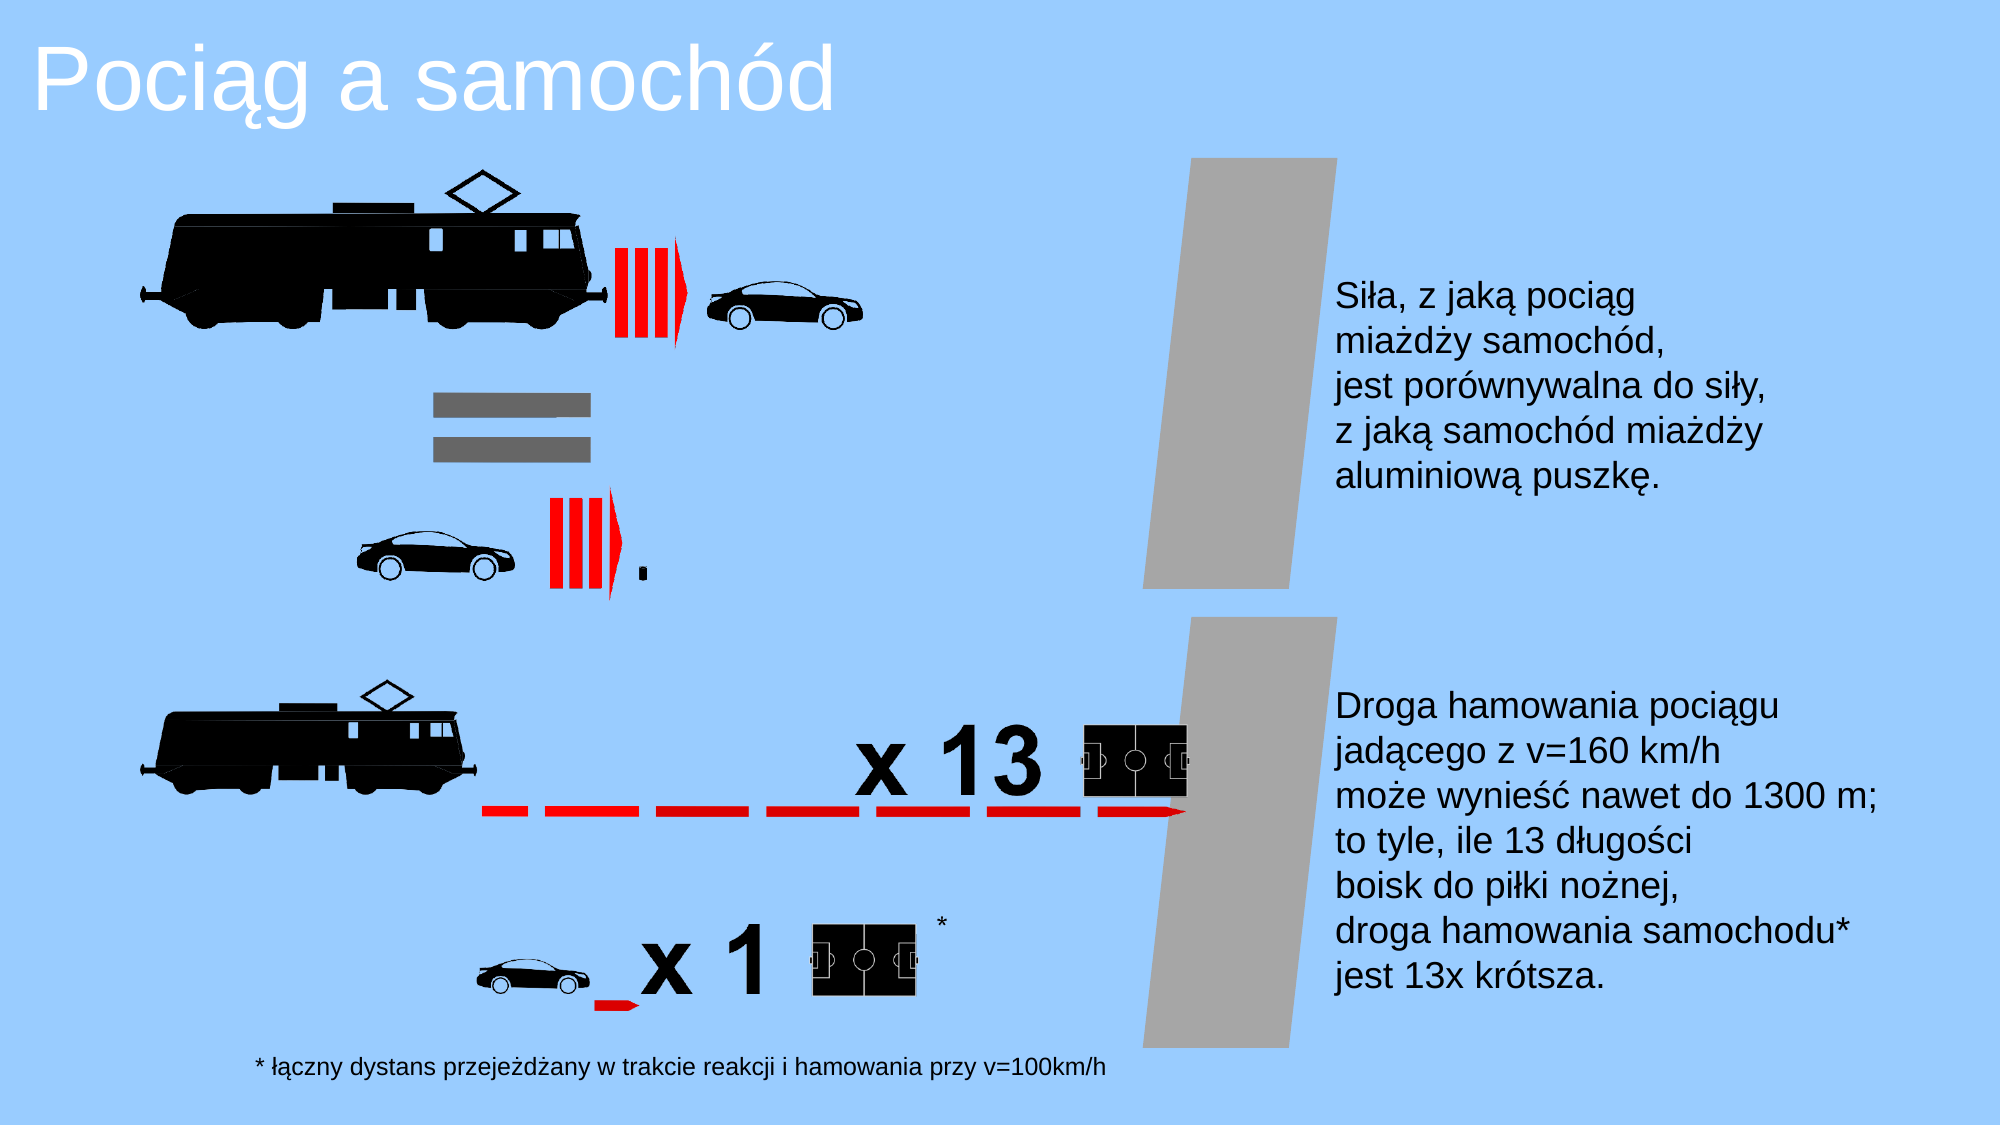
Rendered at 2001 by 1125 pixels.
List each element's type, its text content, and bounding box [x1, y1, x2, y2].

text_box Droga hamowania pociągu jadącego z v=160 km/h może wynieść nawet do 1300 m; to tyle, ile 13 długości boisk do piłki nożnej, droga hamowania samochodu* jest 13x krótsza. [1320, 674, 1894, 1004]
text_box Siła, z jaką pociąg miażdży samochód, jest porównywalna do siły, z jaką samochód miażdży aluminiową puszkę. [1319, 263, 1792, 504]
picture [140, 679, 1190, 1011]
text_box [1142, 157, 1338, 589]
title Pociąg a samochód [17, 23, 1743, 78]
text_box * łączny dystans przejeżdżany w trakcie reakcji i hamowania przy v=100km/h [240, 1043, 1124, 1088]
text_box [1142, 616, 1338, 1048]
picture [140, 169, 863, 601]
